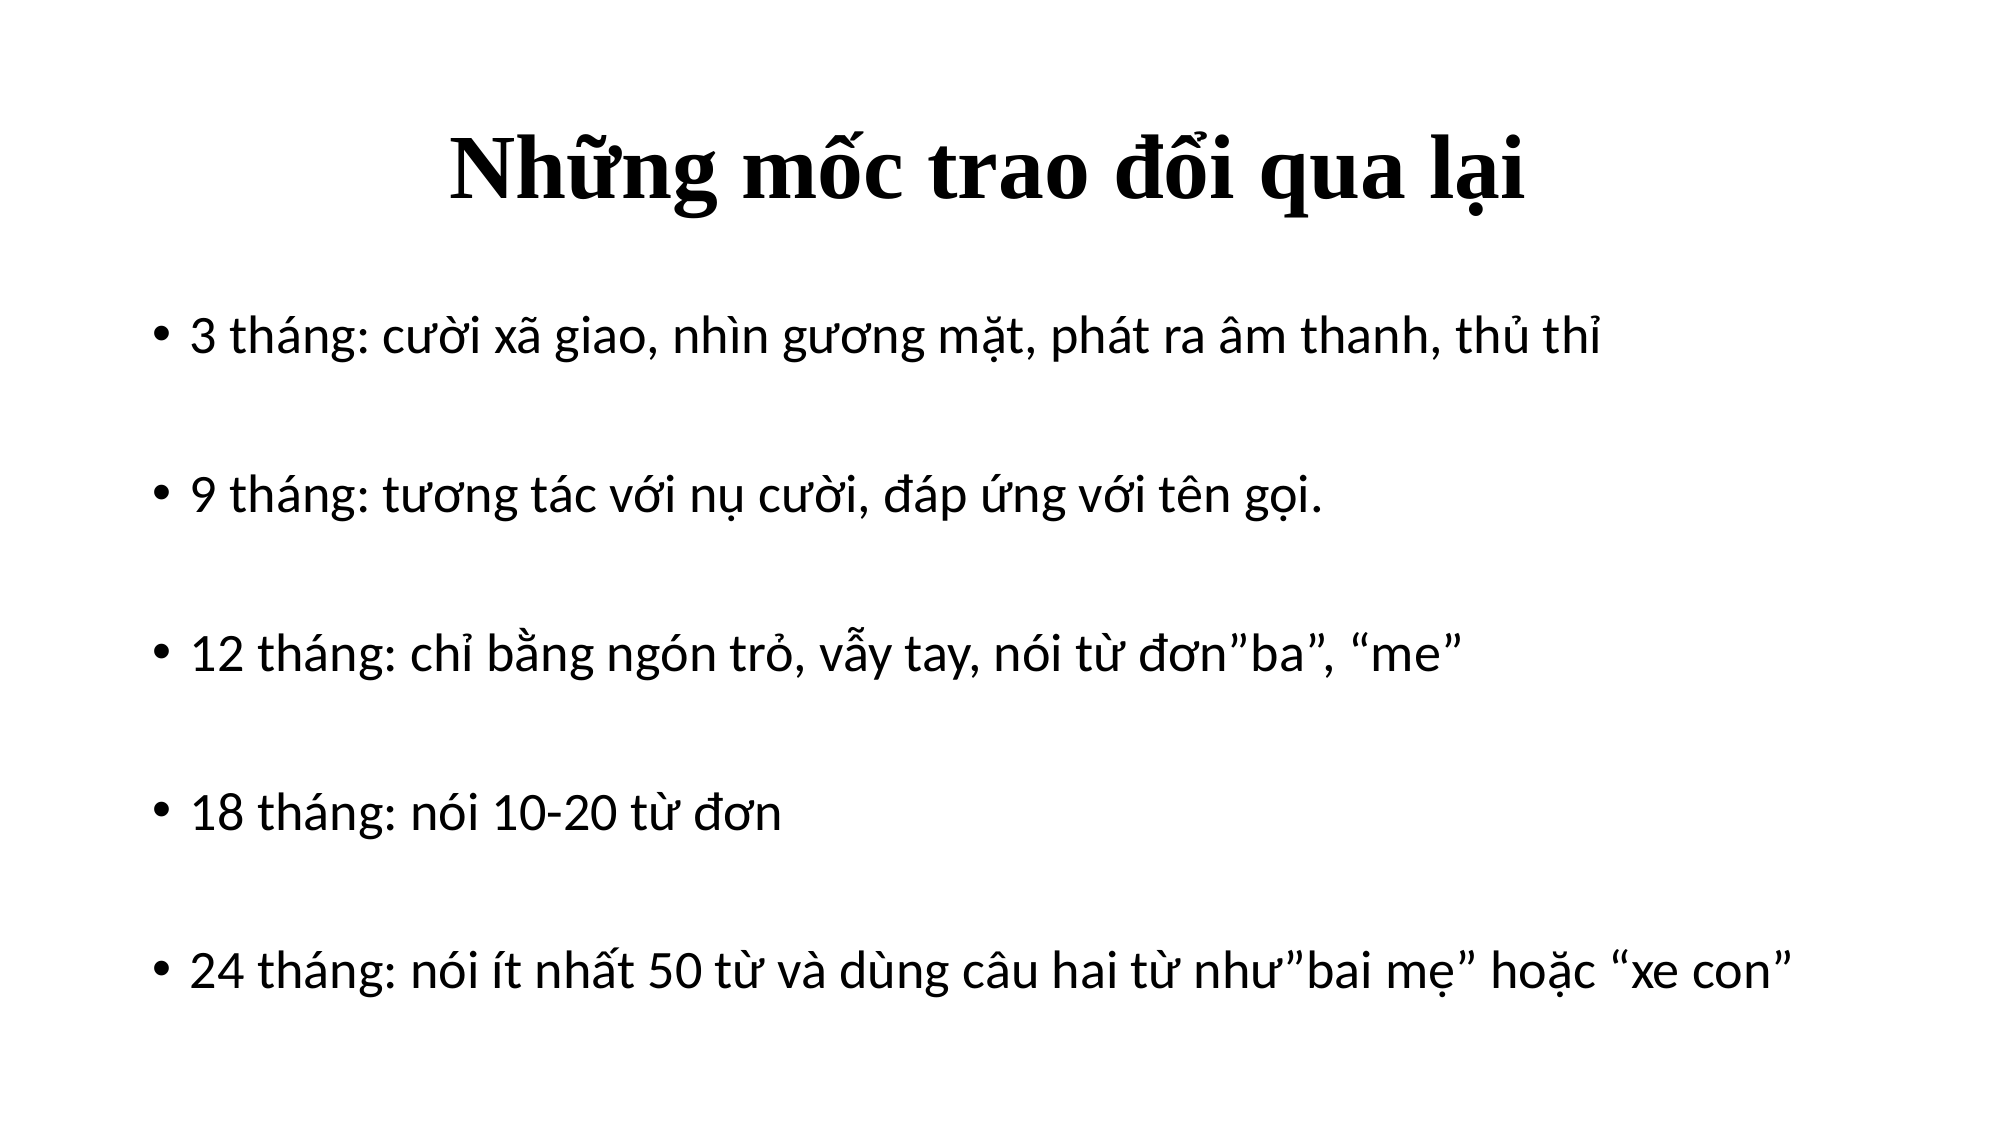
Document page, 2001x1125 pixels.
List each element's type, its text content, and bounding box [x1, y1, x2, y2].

title Những mốc trao đổi qua lại [137, 59, 1863, 278]
list 3 tháng: cười xã giao, nhìn gương mặt, phát ra âm thanh, thủ thỉ 9 tháng: tương tác với nụ cười, đáp ứng với tên gọi. 12 tháng: chỉ bằng ngón trỏ, vẫy tay, nói từ đơn”ba”, “me” 18 tháng: nói 10-20 từ đơn 24 tháng: nói ít nhất 50 từ và dùng câu hai từ như”bai mẹ” hoặc “xe con” [137, 299, 1863, 1014]
